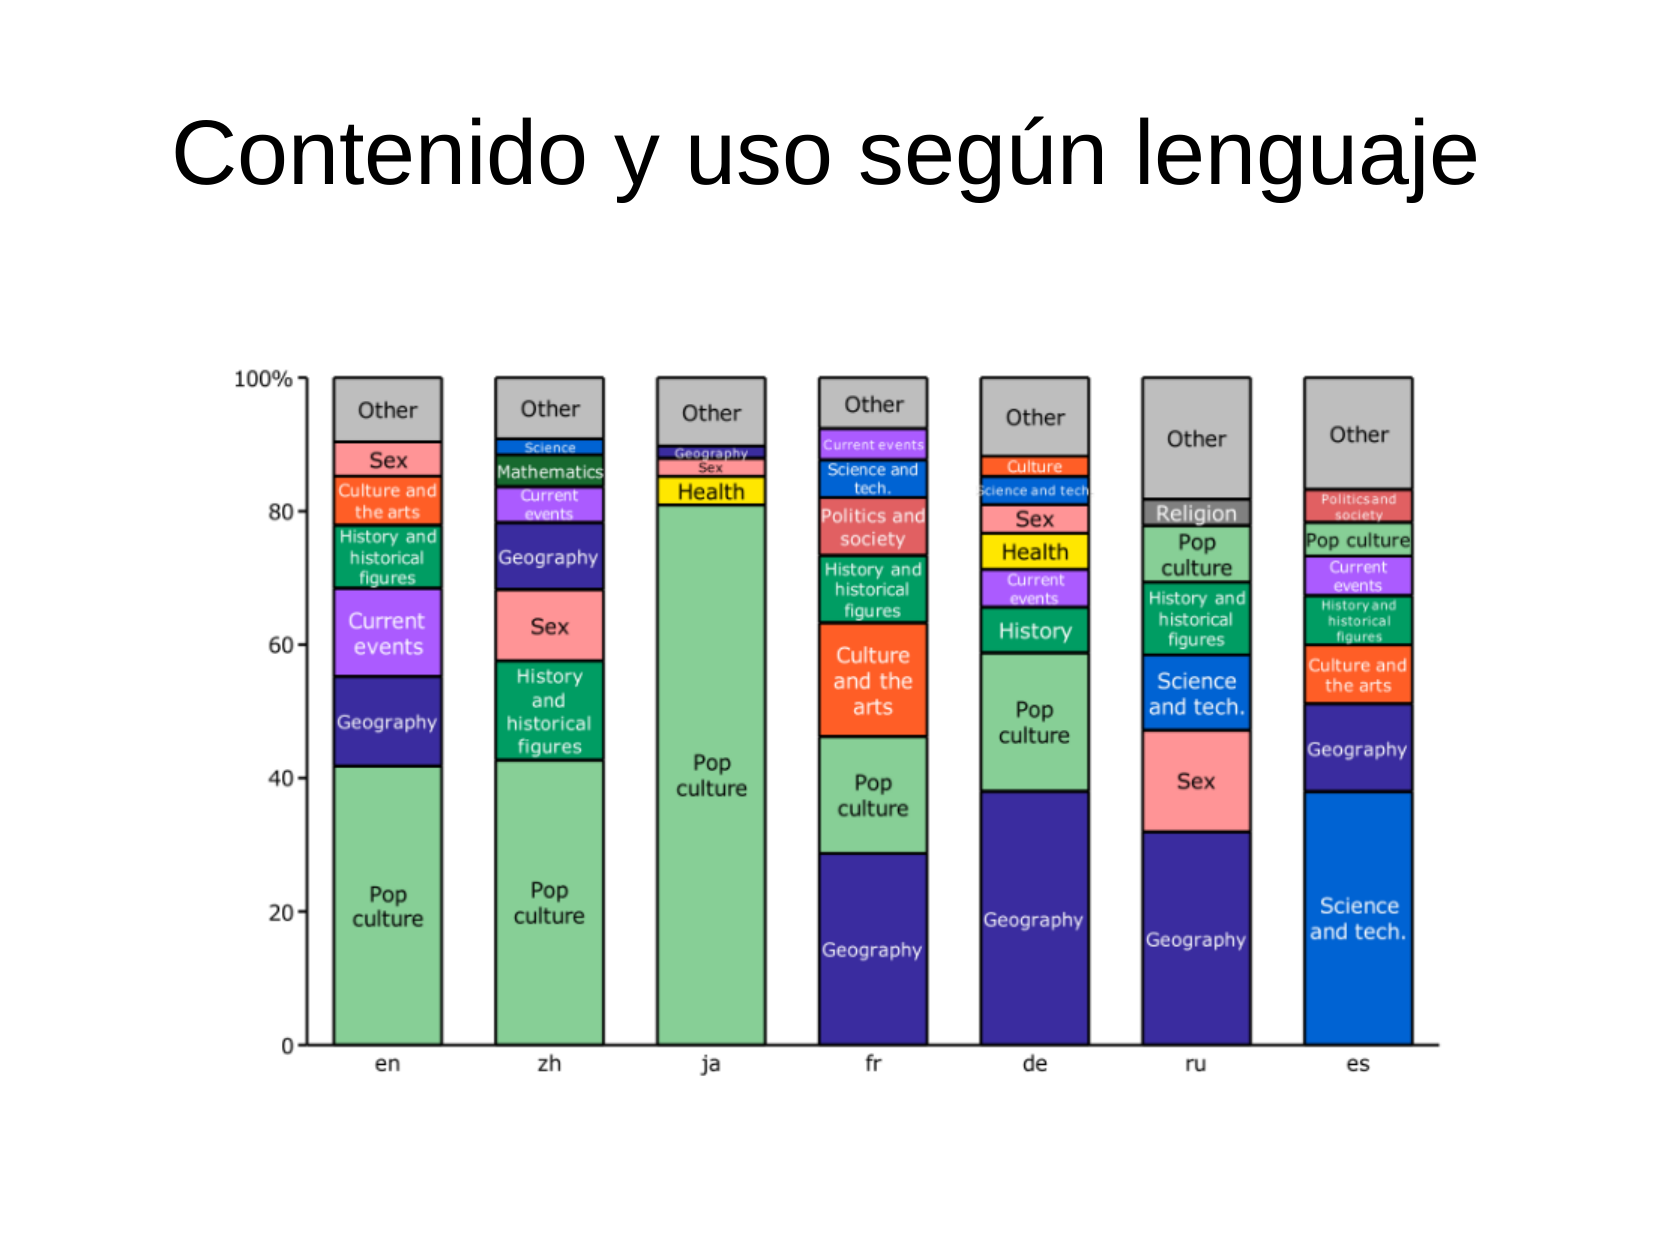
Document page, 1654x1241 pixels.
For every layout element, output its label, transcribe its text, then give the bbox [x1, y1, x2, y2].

picture [218, 352, 1458, 1094]
title Contenido y uso según lenguaje [82, 56, 1571, 250]
